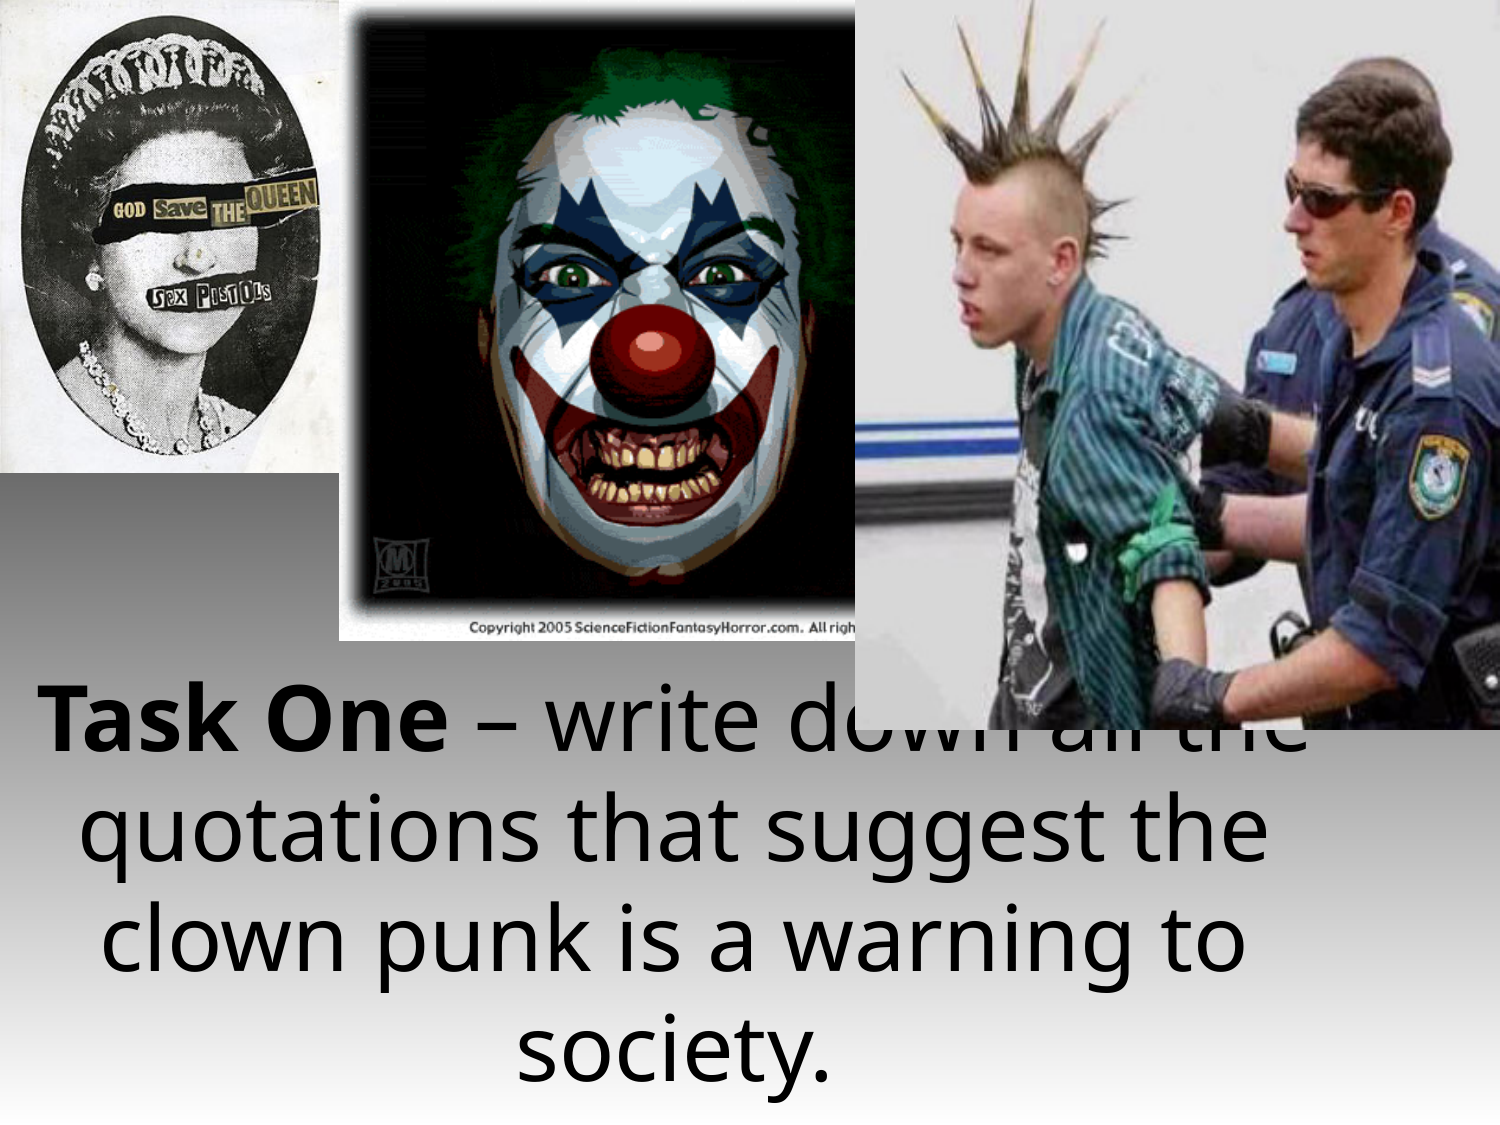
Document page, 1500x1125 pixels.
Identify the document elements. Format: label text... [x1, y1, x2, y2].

picture [0, 0, 1500, 730]
title Task One – write down all the quotations that suggest the clown punk is a warning to society. [0, 644, 1350, 1107]
